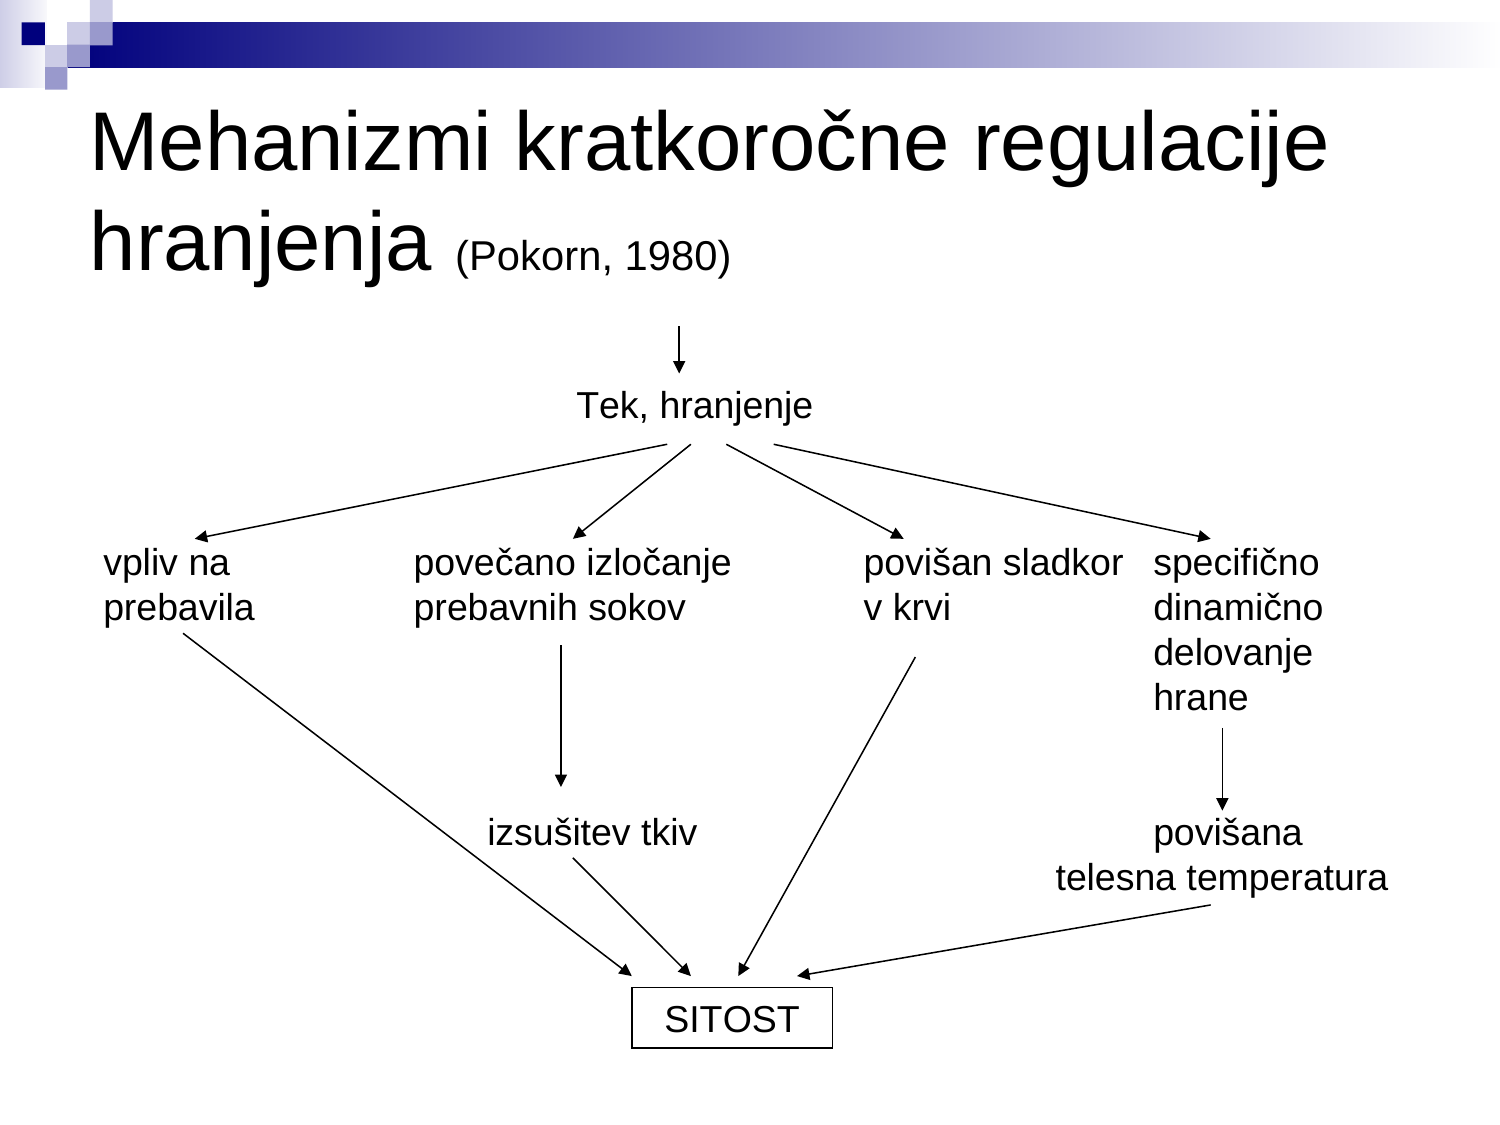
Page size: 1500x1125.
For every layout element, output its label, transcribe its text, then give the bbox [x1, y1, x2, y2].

list [75, 290, 1426, 1083]
text_box Tek, hranjenje [561, 373, 829, 434]
title Mehanizmi kratkoročne regulacije hranjenja (Pokorn, 1980) [75, 75, 1426, 290]
text_box SITOST [631, 987, 833, 1049]
text_box vpliv na povečano izločanje povišan sladkor specifično prebavila prebavnih sokov v krvi dinamično delovanje hrane izsušitev tkiv povišana telesna temperatura [88, 530, 1412, 951]
